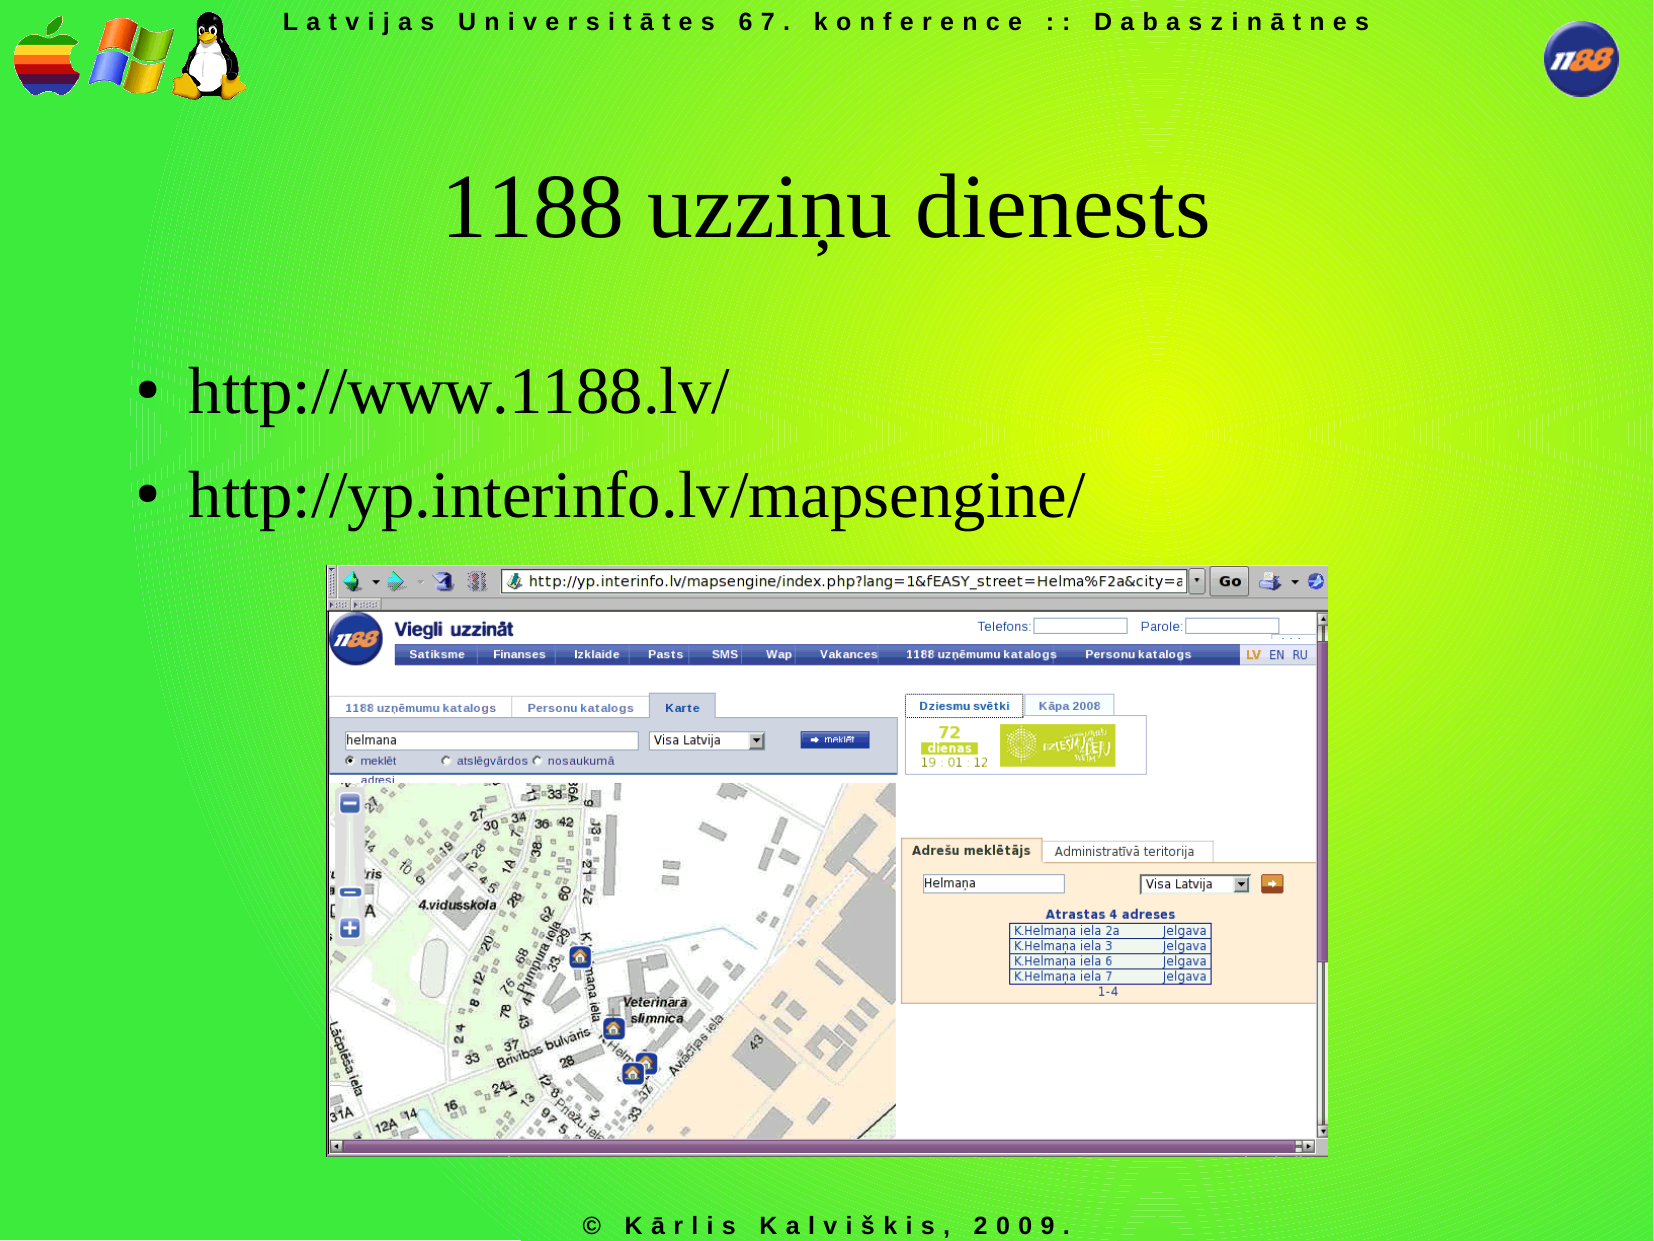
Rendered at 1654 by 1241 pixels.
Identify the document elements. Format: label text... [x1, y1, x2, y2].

picture [14, 16, 80, 96]
title 1188 uzziņu dienests [118, 88, 1536, 325]
picture [88, 12, 246, 94]
picture [326, 565, 1328, 1157]
list http://www.1188.lv/ http://yp.interinfo.lv/mapsengine/ [118, 354, 1536, 1182]
picture [1544, 21, 1619, 97]
